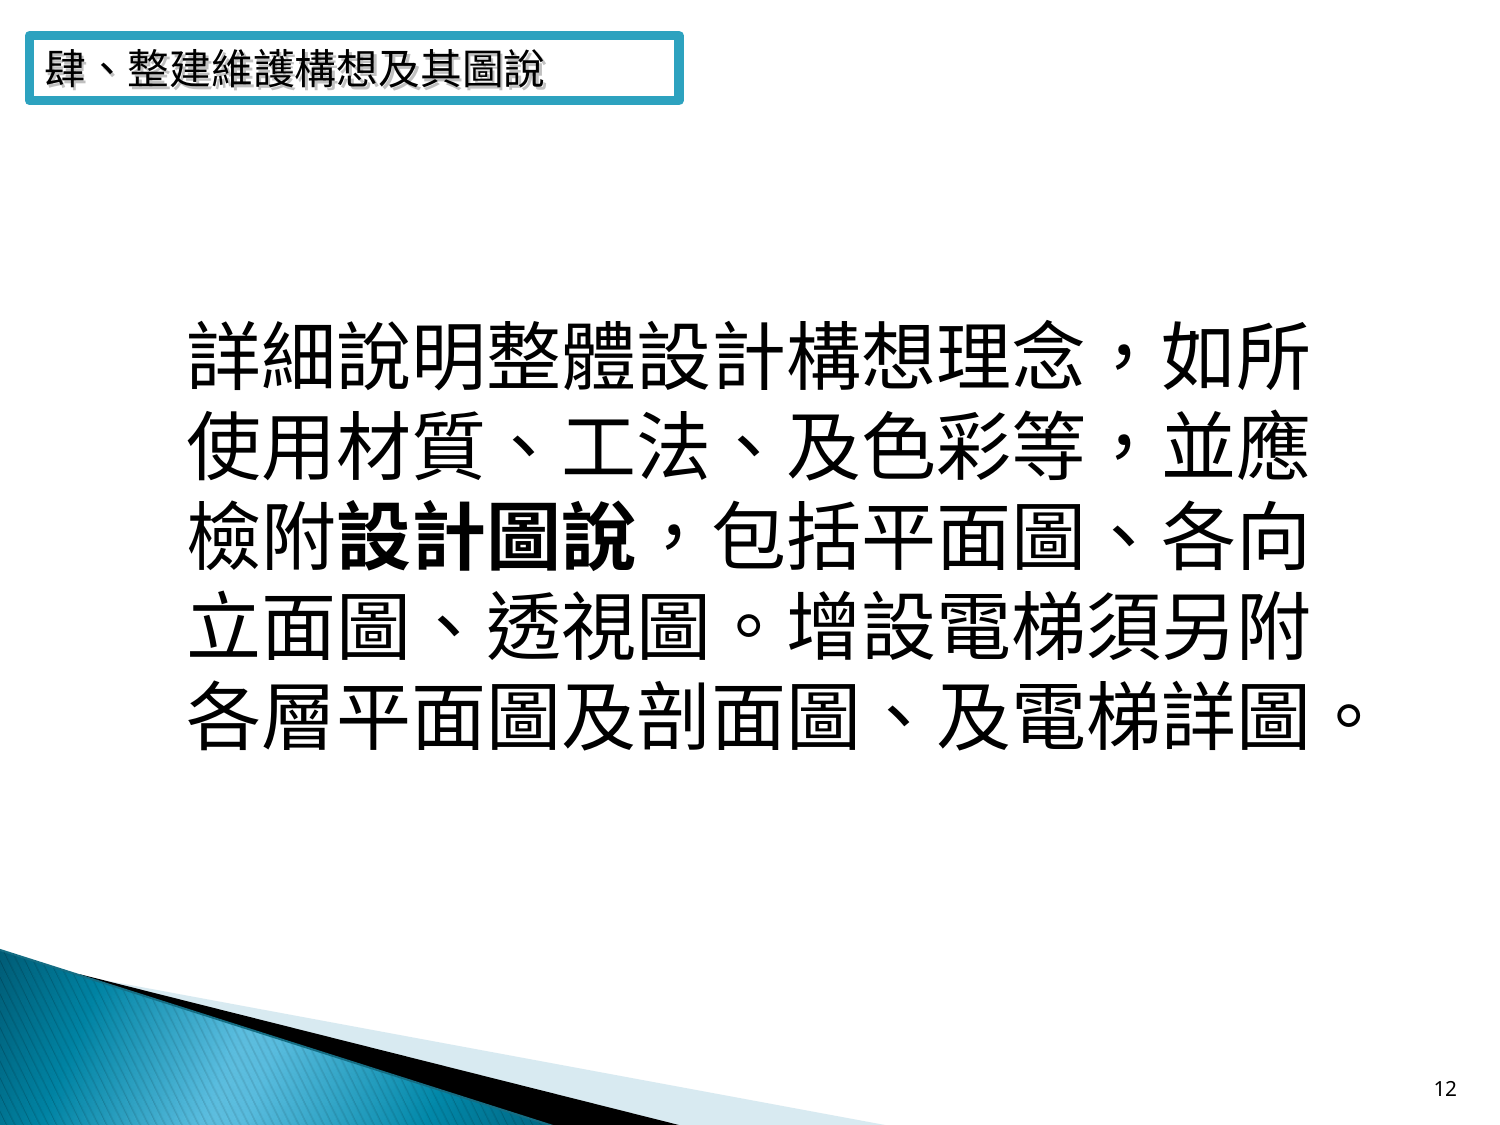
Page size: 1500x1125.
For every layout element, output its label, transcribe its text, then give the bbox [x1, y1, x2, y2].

text_box 詳細說明整體設計構想理念，如所使用材質、工法、及色彩等，並應檢附設計圖說，包括平面圖、各向立面圖、透視圖。增設電梯須另附各層平面圖及剖面圖、及電梯詳圖。 [171, 303, 1338, 768]
text_box 12 [1418, 1051, 1479, 1112]
text_box 肆、整建維護構想及其圖說 [29, 36, 679, 101]
